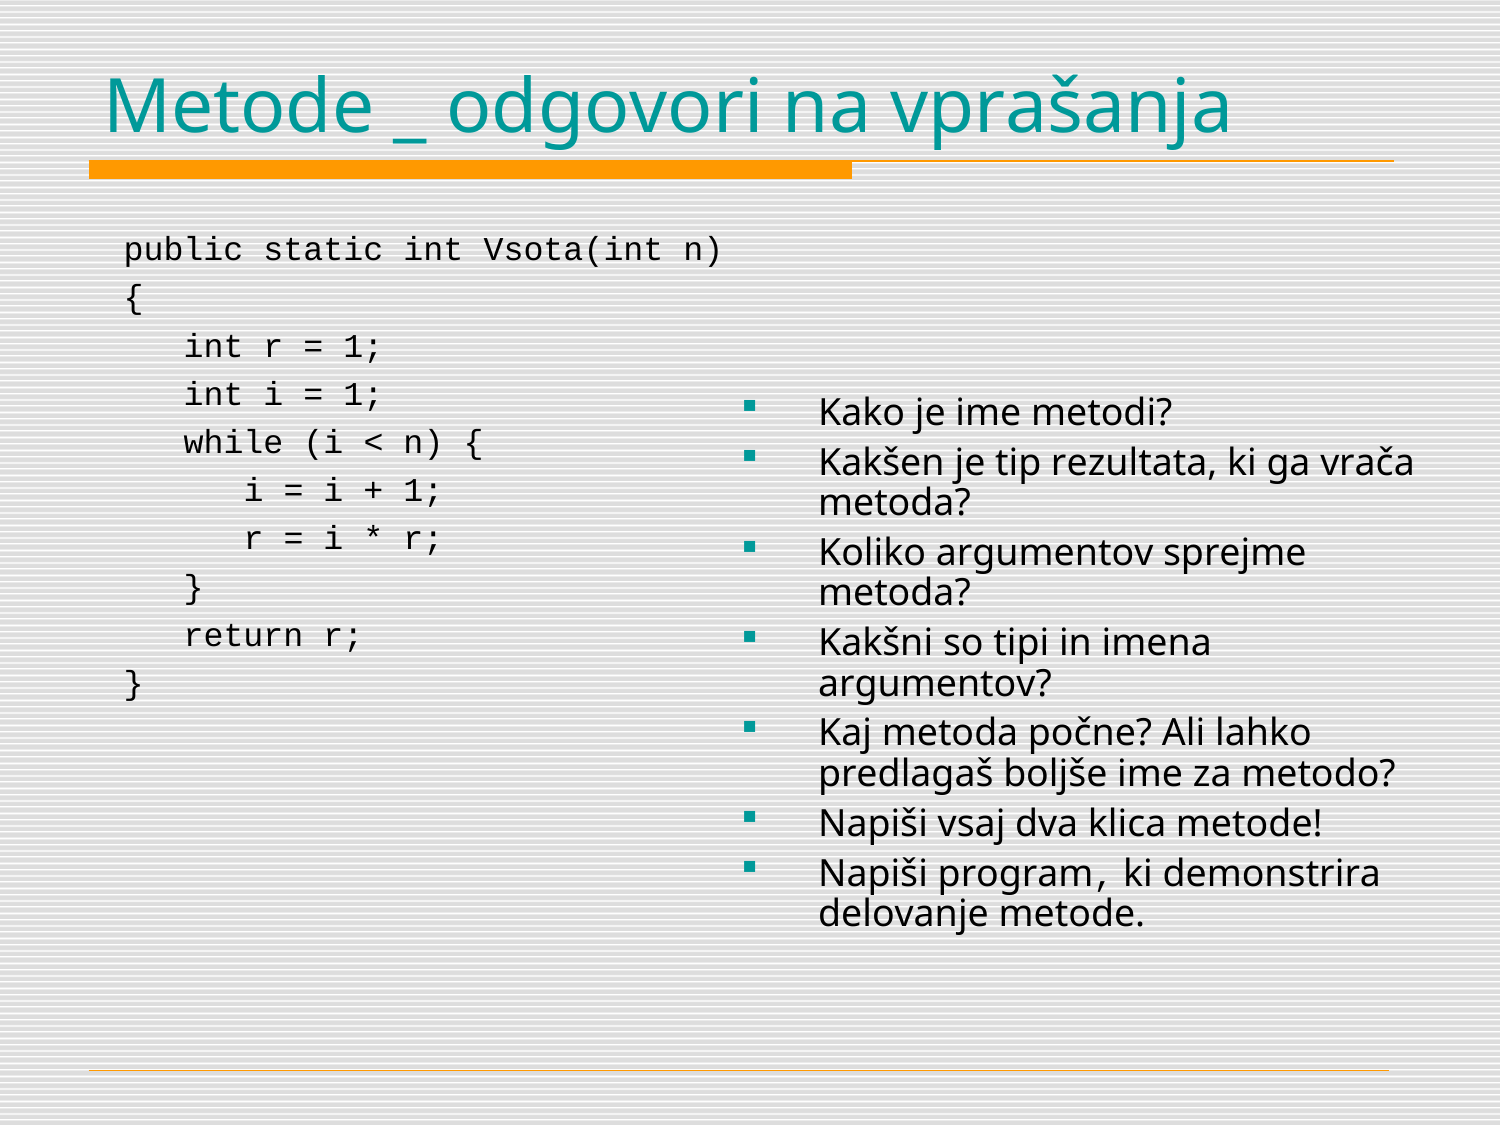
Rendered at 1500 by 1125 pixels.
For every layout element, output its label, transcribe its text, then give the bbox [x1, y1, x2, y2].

text_box Kako je ime metodi? Kakšen je tip rezultata, ki ga vrača metoda? Koliko argumentov sprejme metoda? Kakšni so tipi in imena argumentov? Kaj metoda počne? Ali lahko predlagaš boljše ime za metodo? Napiši vsaj dva klica metode! Napiši program, ki demonstrira delovanje metode. [726, 385, 1449, 1024]
list public static int Vsota(int n) { int r = 1; int i = 1; while (i < n) { i = i + 1; r = i * r; } return r; } [88, 220, 762, 710]
title Metode _ odgovori na vprašanja [88, 42, 1401, 155]
picture [0, 0, 1500, 1125]
